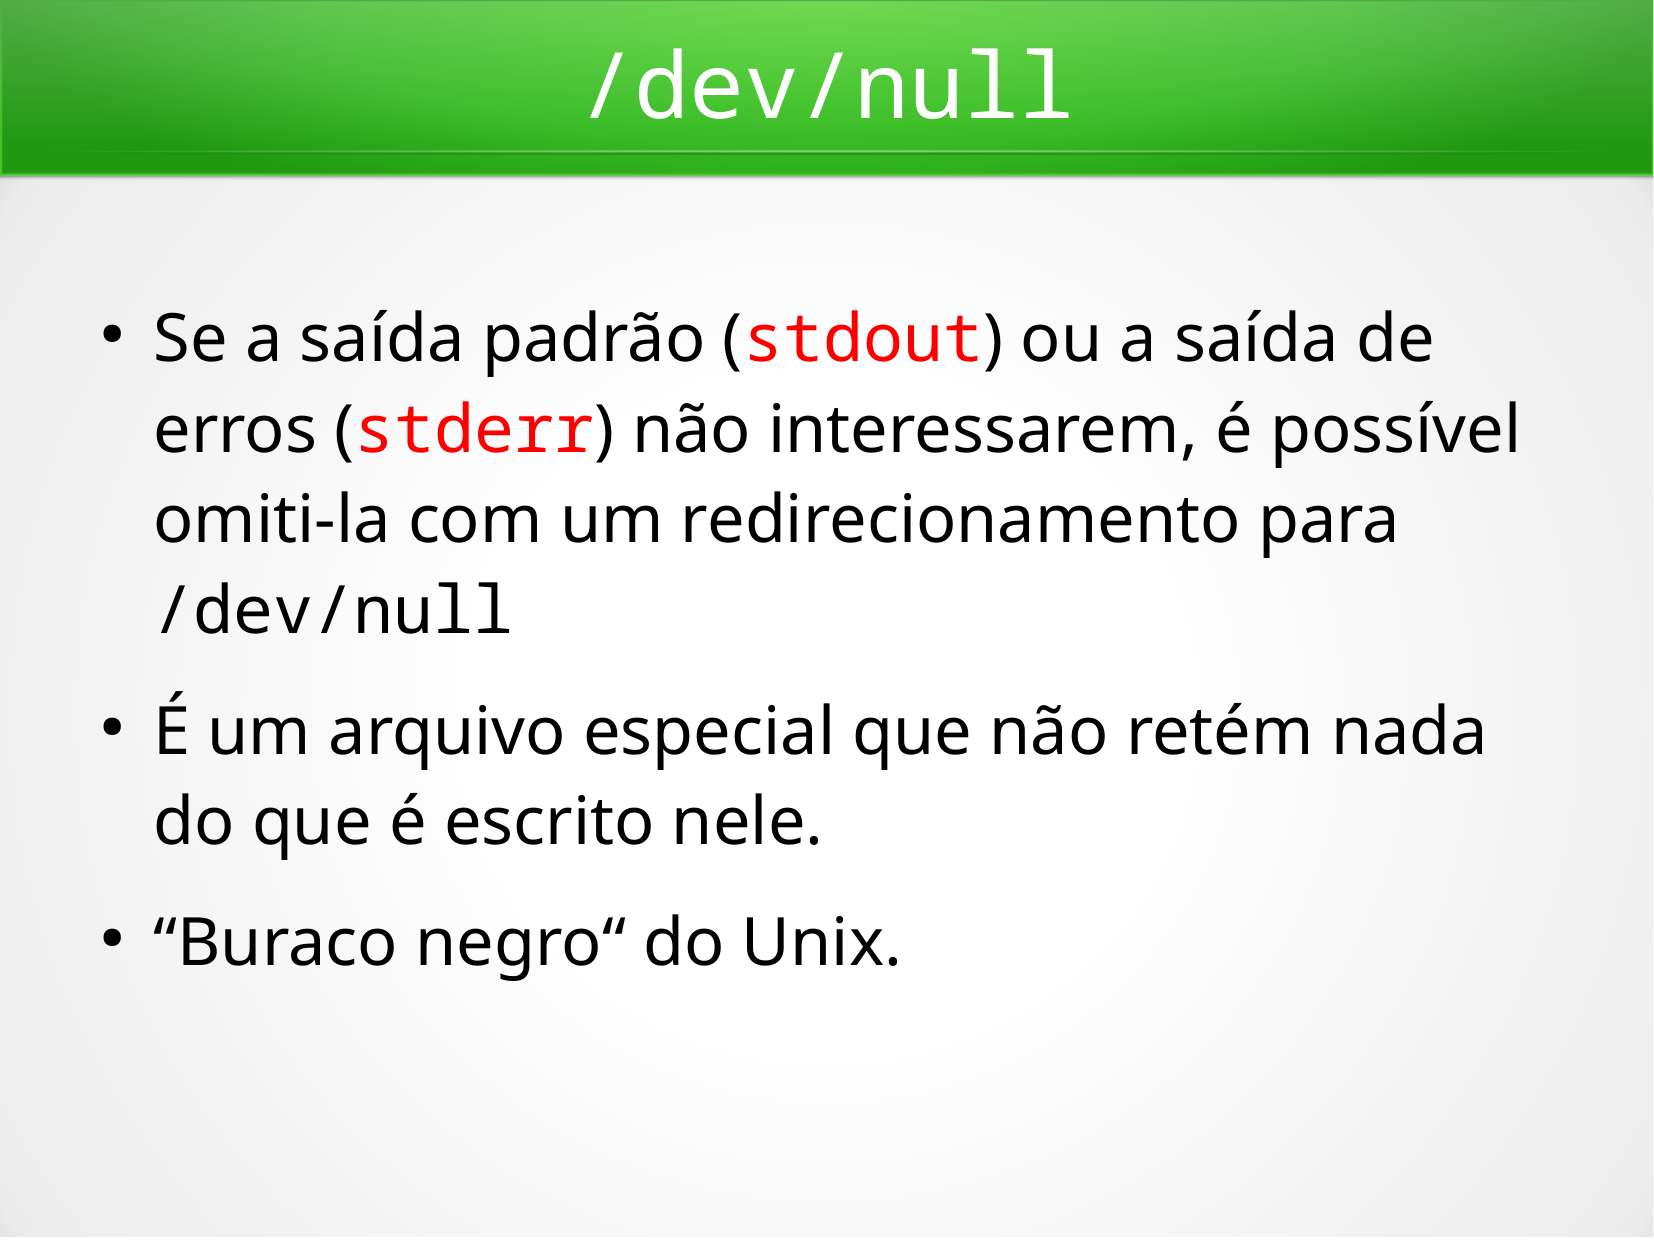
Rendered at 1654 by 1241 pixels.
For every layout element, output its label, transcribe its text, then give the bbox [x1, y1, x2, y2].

list Se a saída padrão (stdout) ou a saída de erros (stderr) não interessarem, é possível omiti-la com um redirecionamento para /dev/null É um arquivo especial que não retém nada do que é escrito nele. “Buraco negro“ do Unix. [82, 290, 1571, 1010]
picture [0, 0, 1654, 1237]
title /dev/null [82, 11, 1571, 154]
